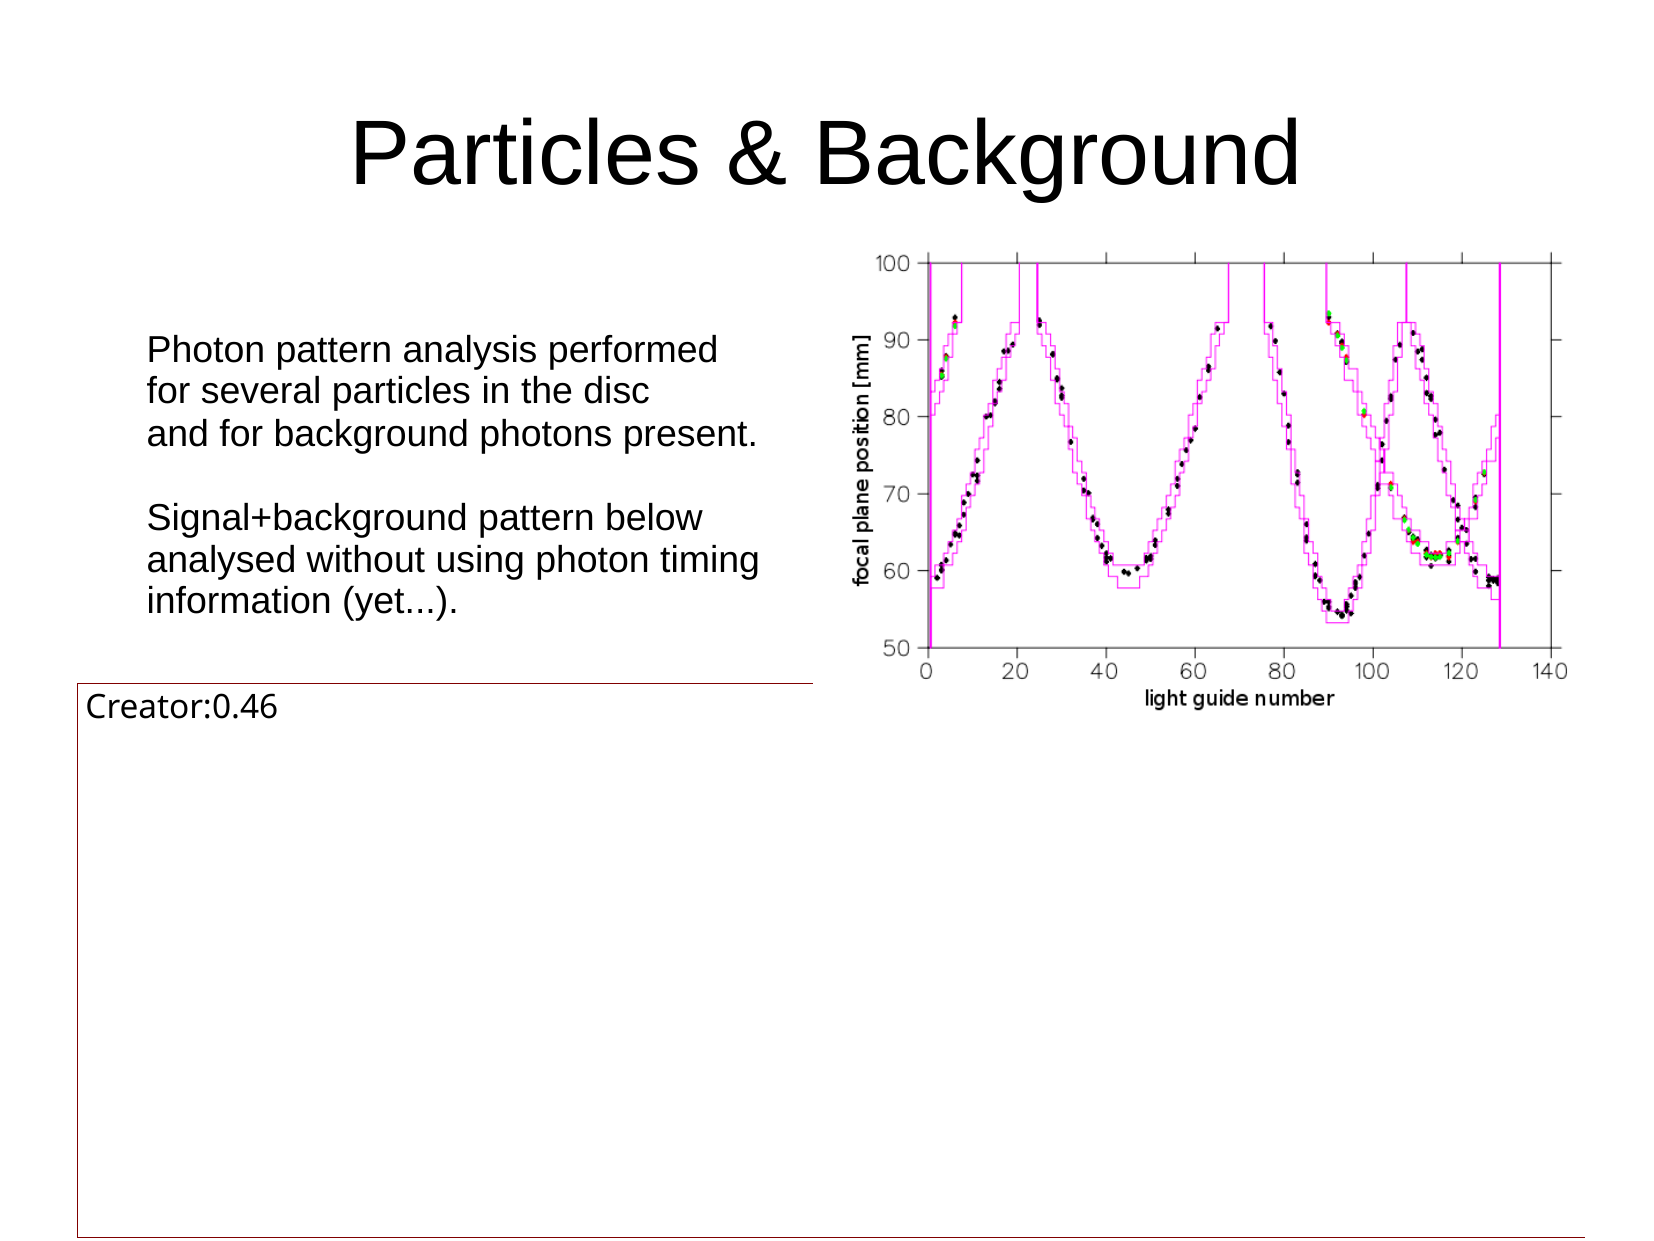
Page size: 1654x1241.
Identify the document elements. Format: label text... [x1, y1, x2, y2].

picture [74, 212, 1589, 1238]
text_box Photon pattern analysis performed for several particles in the disc and for background photons present. Signal+background pattern below analysed without using photon timing information (yet...). [131, 320, 774, 661]
title Particles & Background [82, 56, 1571, 250]
